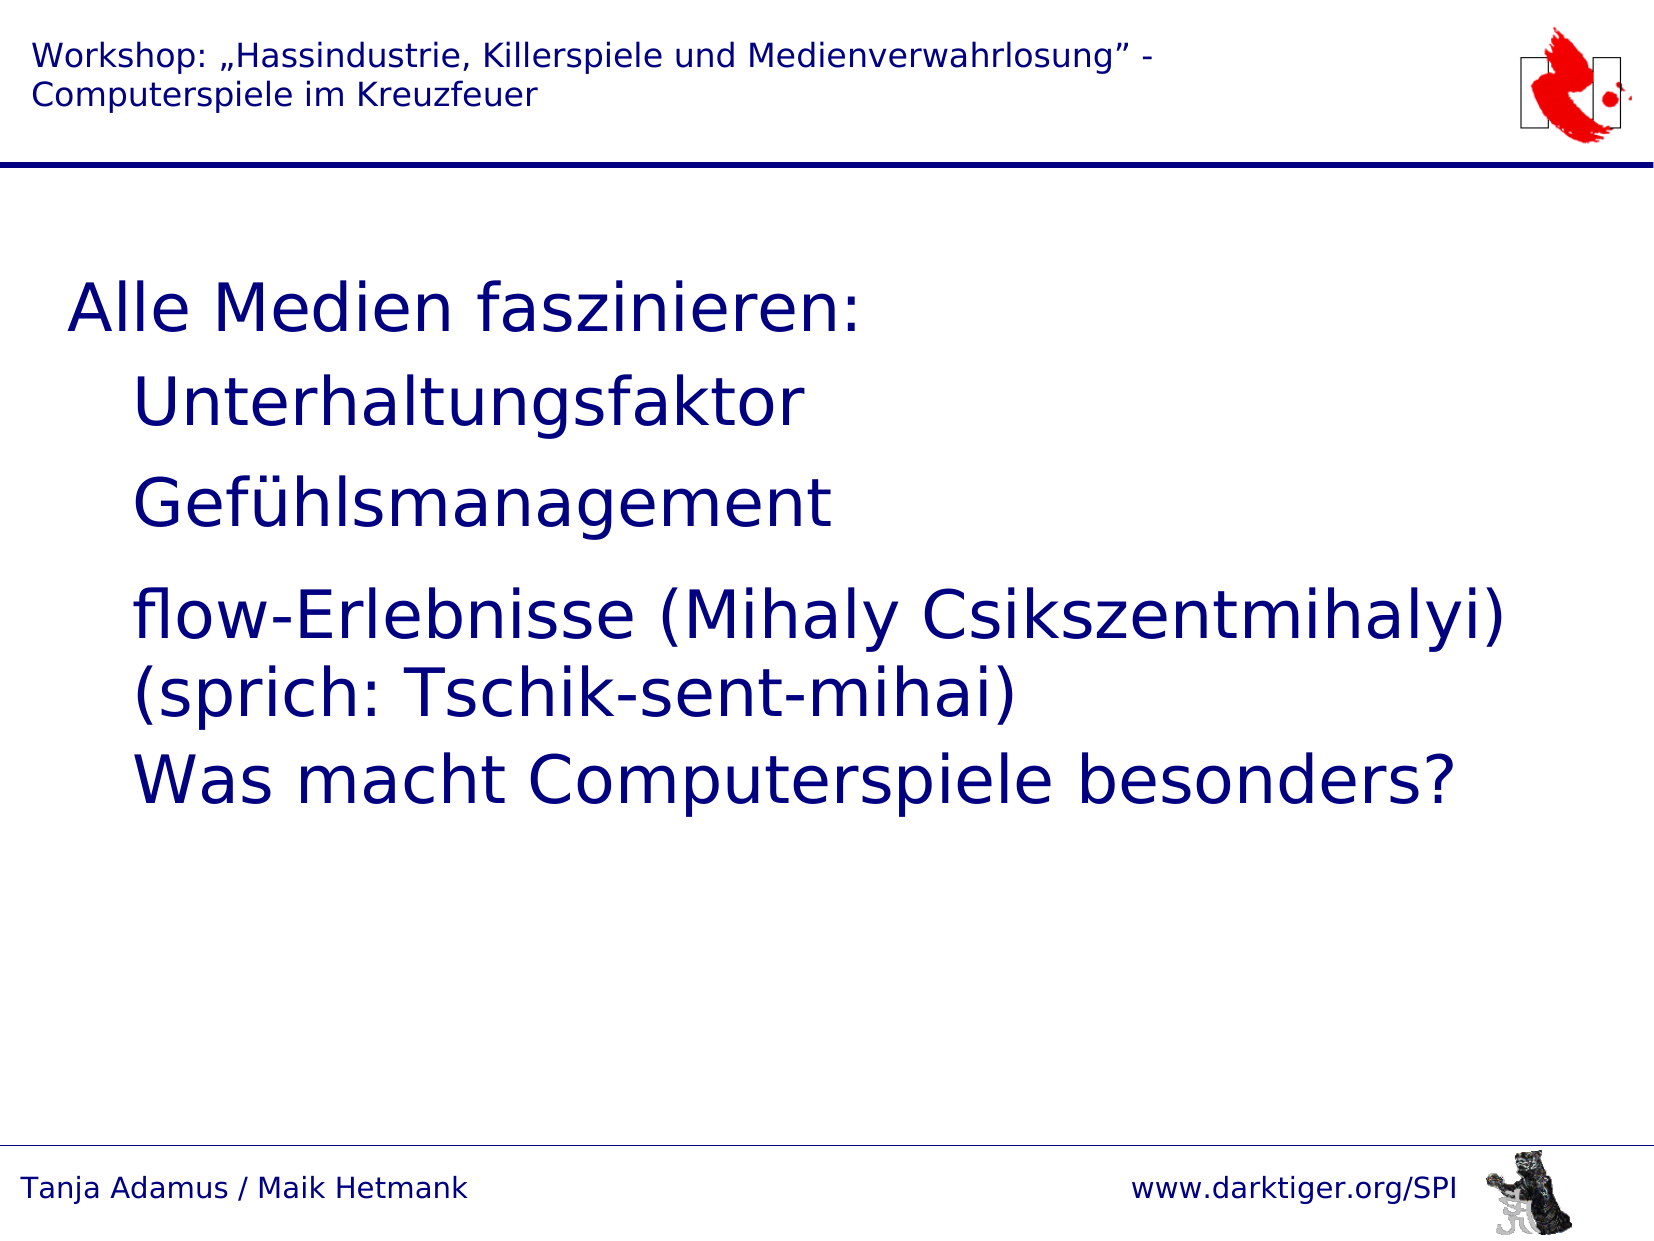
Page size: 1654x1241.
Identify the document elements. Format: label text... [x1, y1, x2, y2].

text_box Alle Medien faszinieren: [53, 261, 1565, 355]
picture [1486, 1150, 1572, 1235]
text_box Gefühlsmanagement [118, 456, 1595, 550]
text_box Was macht Computerspiele besonders? [118, 734, 1595, 827]
text_box Workshop: „Hassindustrie, Killerspiele und Medienverwahrlosung” - Computerspiele im Kreuzfeuer [16, 29, 1418, 178]
picture [1503, 16, 1632, 148]
text_box flow-Erlebnisse (Mihaly Csikszentmihalyi) (sprich: Tschik-sent-mihai) [118, 568, 1595, 734]
text_box Unterhaltungsfaktor [118, 356, 1595, 449]
